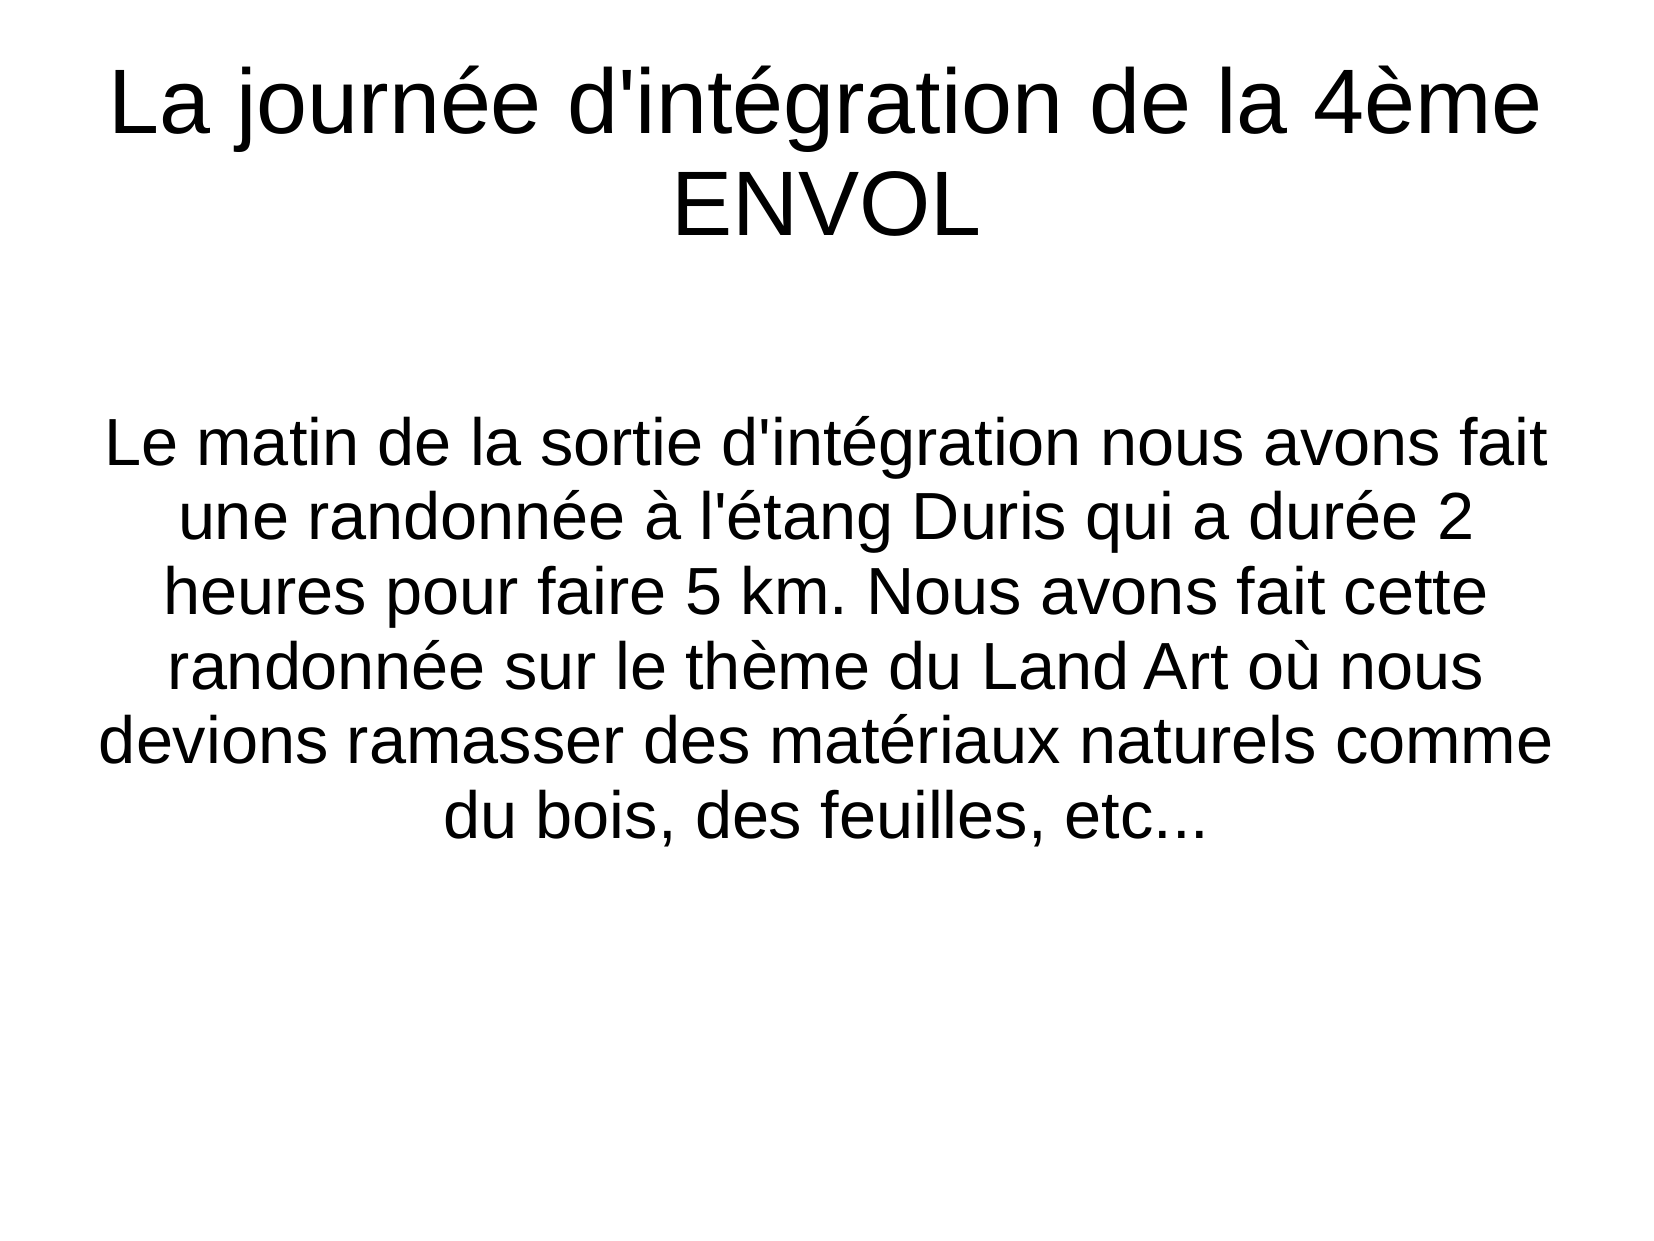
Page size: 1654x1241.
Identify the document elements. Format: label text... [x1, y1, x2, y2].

subtitle Le matin de la sortie d'intégration nous avons fait une randonnée à l'étang Duris qui a durée 2 heures pour faire 5 km. Nous avons fait cette randonnée sur le thème du Land Art où nous devions ramasser des matériaux naturels comme du bois, des feuilles, etc... [82, 290, 1571, 1010]
title La journée d'intégration de la 4ème ENVOL [82, 49, 1571, 257]
